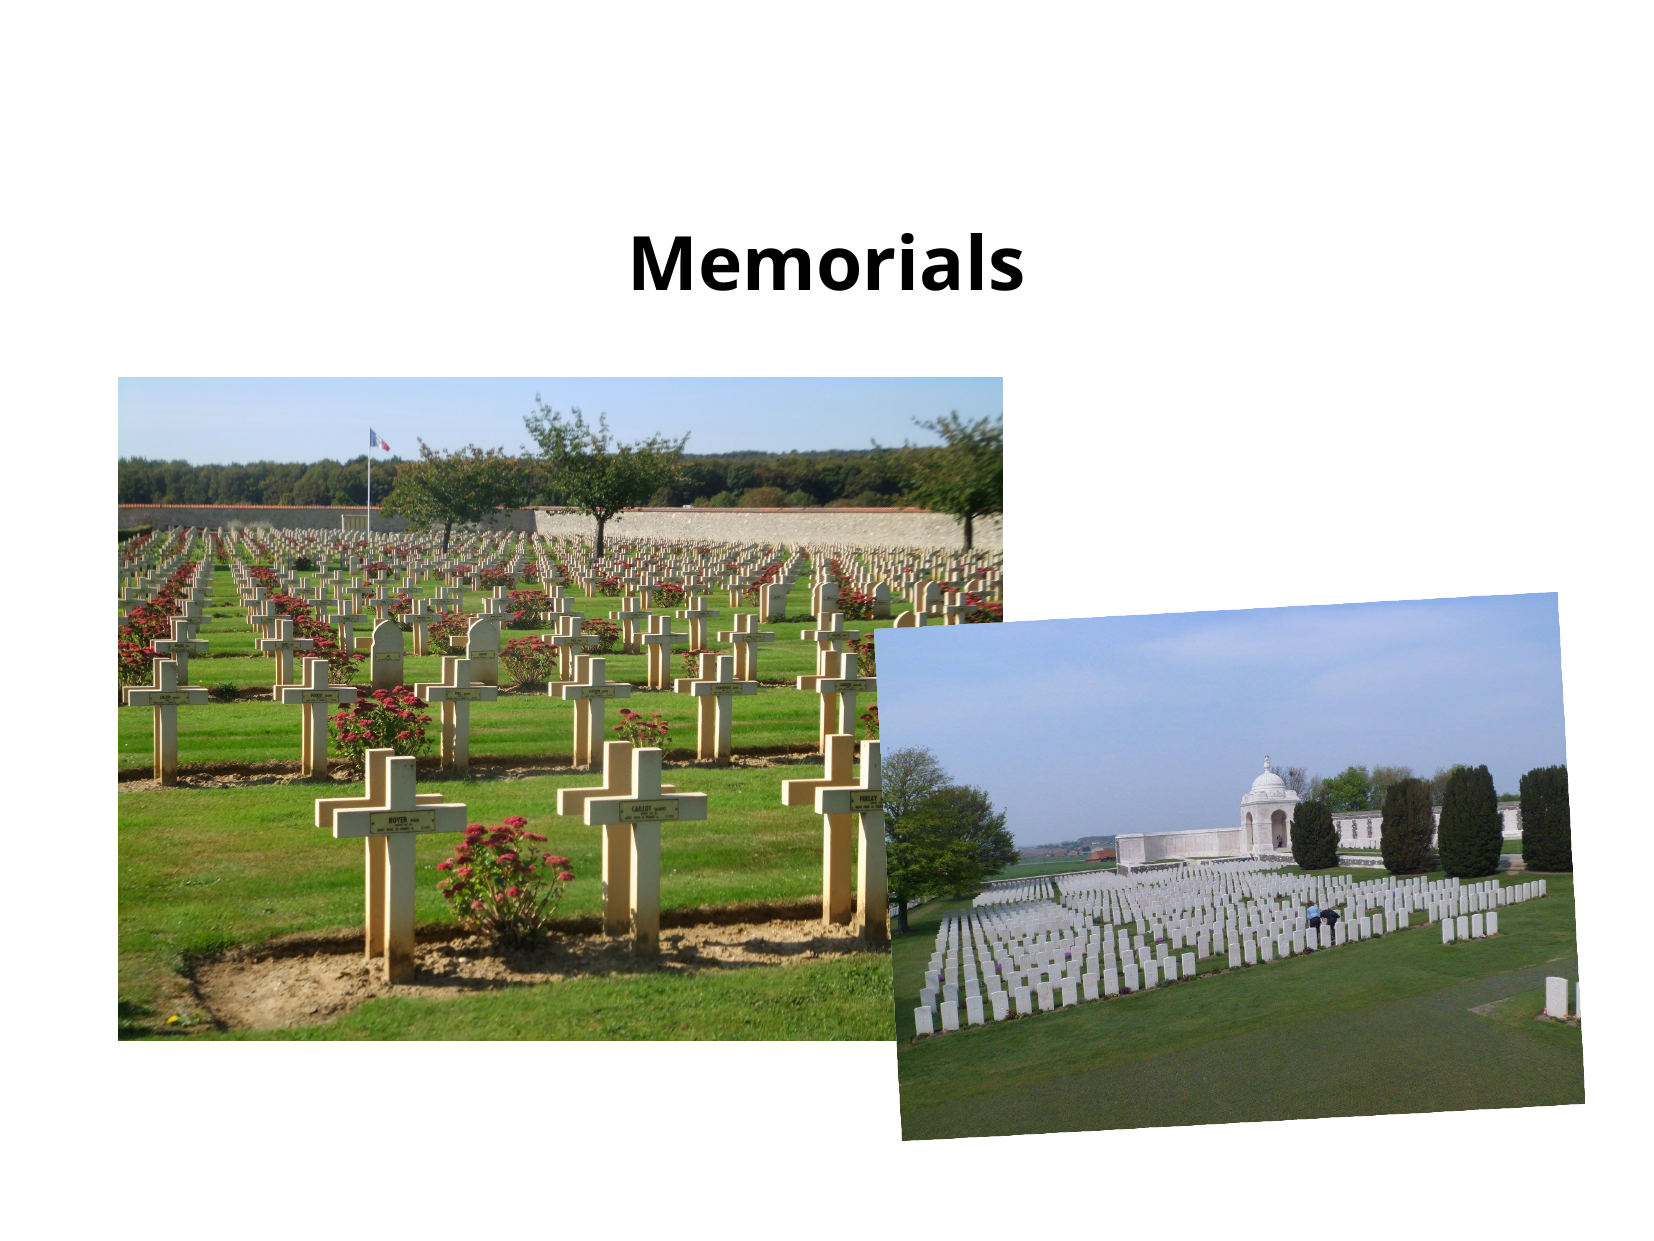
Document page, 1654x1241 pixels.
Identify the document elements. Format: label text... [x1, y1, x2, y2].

picture [118, 377, 1585, 1141]
subtitle Memorials [82, 49, 1571, 473]
